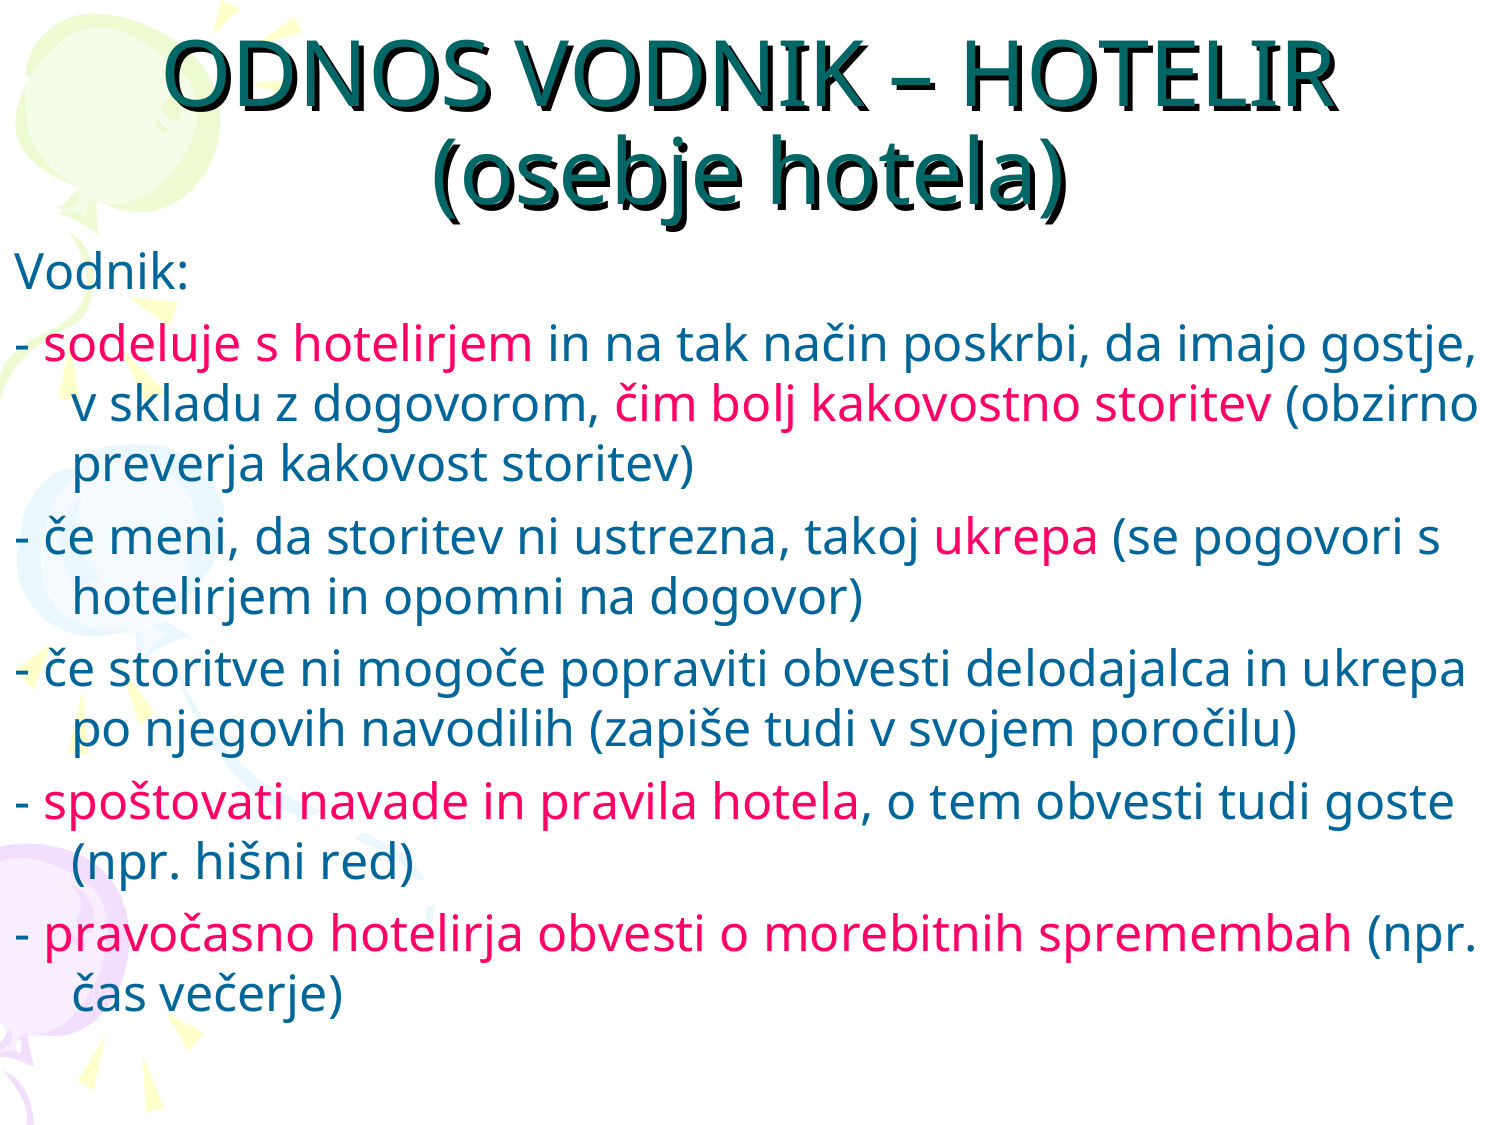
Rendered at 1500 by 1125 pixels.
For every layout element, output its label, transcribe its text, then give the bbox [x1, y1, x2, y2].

title ODNOS VODNIK – HOTELIR (osebje hotela) [72, 16, 1426, 231]
list Vodnik: - sodeluje s hotelirjem in na tak način poskrbi, da imajo gostje, v skladu z dogovorom, čim bolj kakovostno storitev (obzirno preverja kakovost storitev) - če meni, da storitev ni ustrezna, takoj ukrepa (se pogovori s hotelirjem in opomni na dogovor) - če storitve ni mogoče popraviti obvesti delodajalca in ukrepa po njegovih navodilih (zapiše tudi v svojem poročilu) - spoštovati navade in pravila hotela, o tem obvesti tudi goste (npr. hišni red) - pravočasno hotelirja obvesti o morebitnih spremembah (npr. čas večerje) [0, 231, 1500, 1083]
